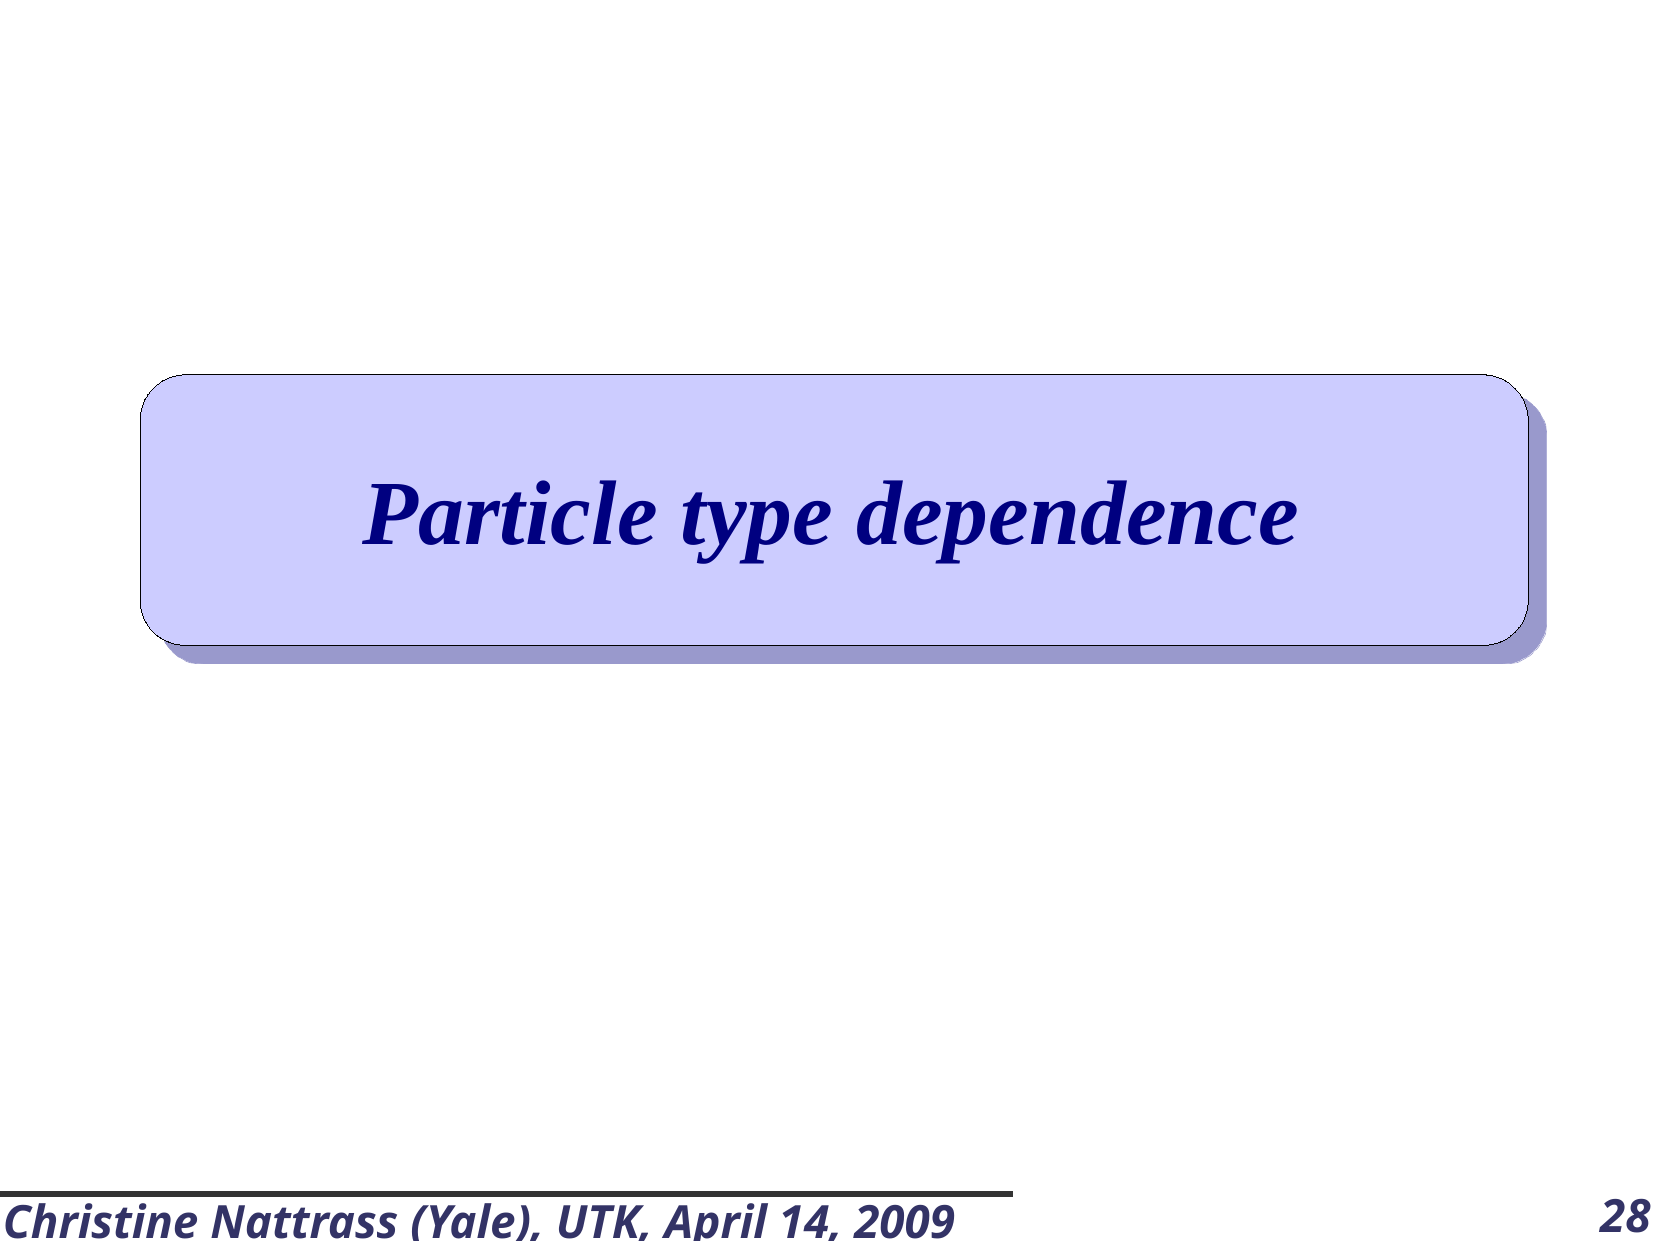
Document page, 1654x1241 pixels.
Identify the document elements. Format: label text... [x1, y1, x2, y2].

title Particle type dependence [140, 373, 1524, 653]
text_box [1524, 400, 1529, 620]
